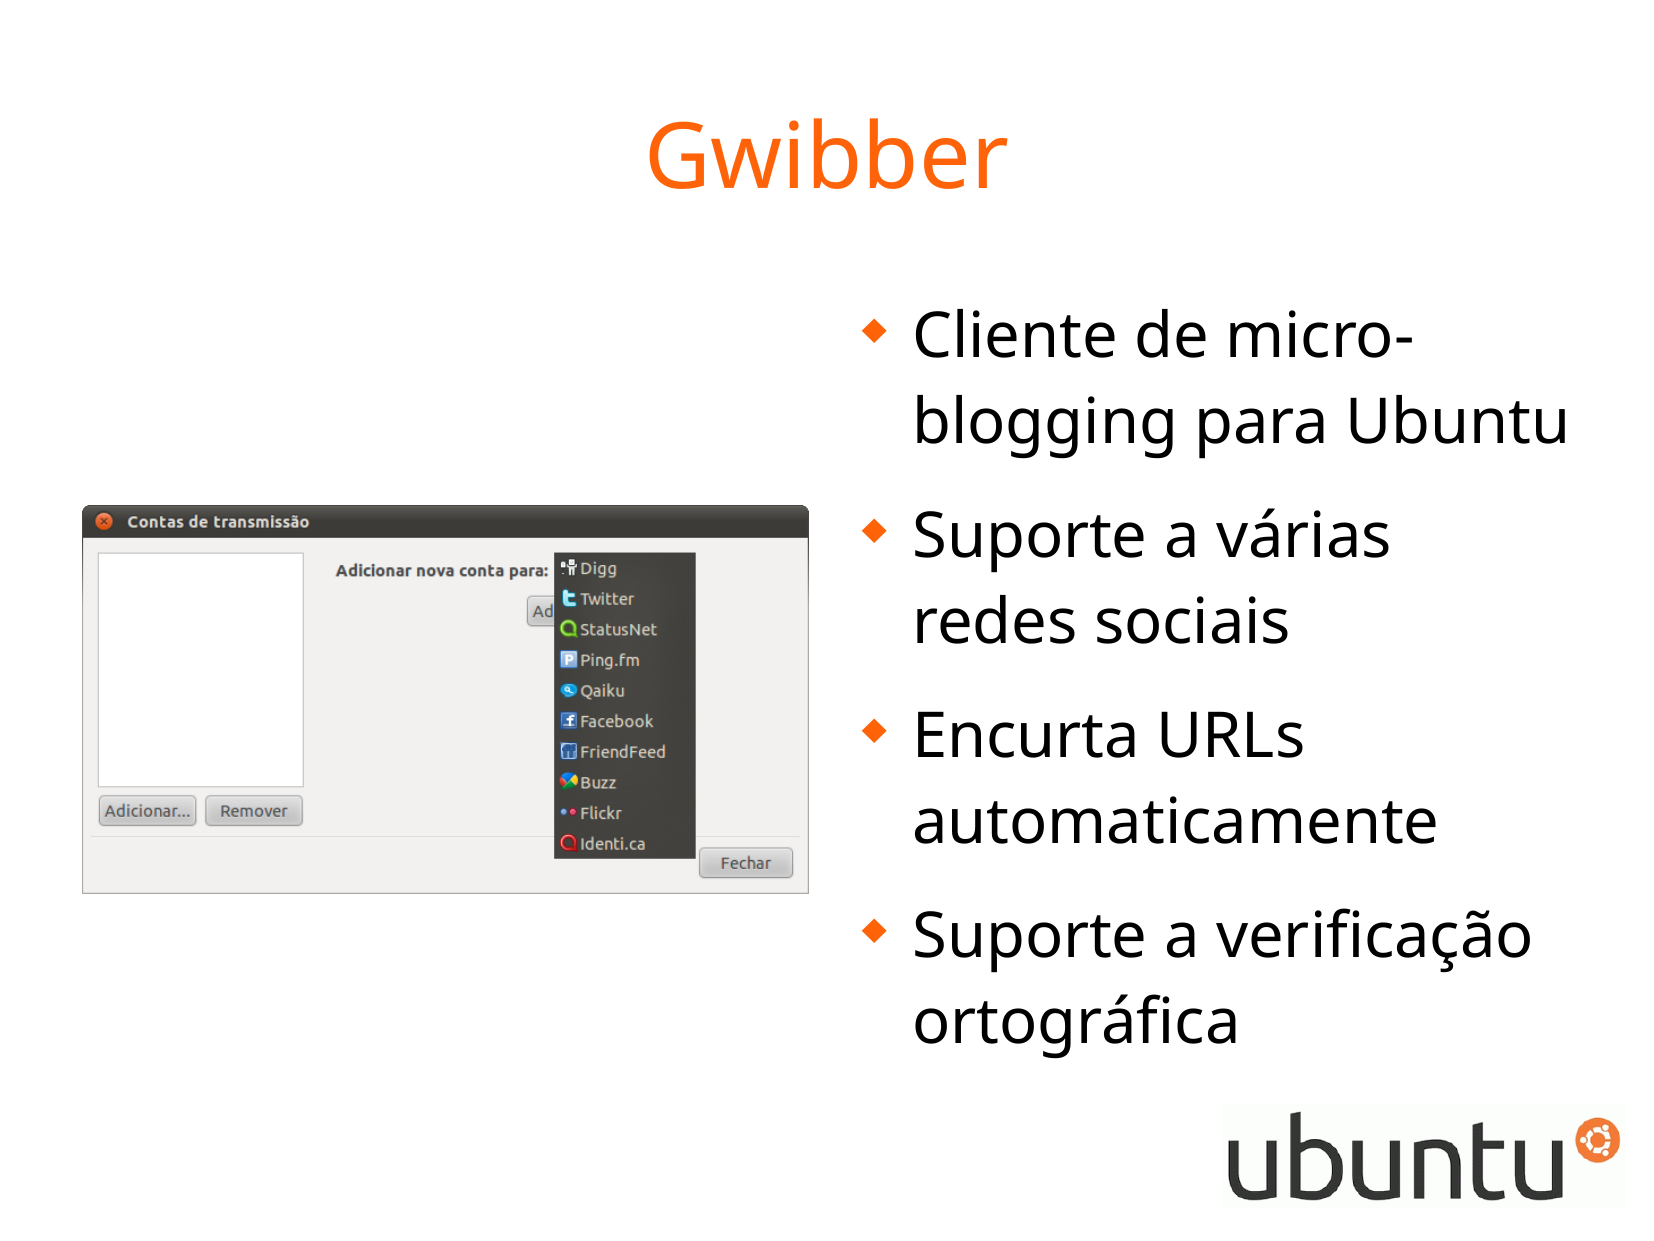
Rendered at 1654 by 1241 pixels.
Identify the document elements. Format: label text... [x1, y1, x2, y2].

list Cliente de micro-blogging para Ubuntu Suporte a várias redes sociais Encurta URLs automaticamente Suporte a verificação ortográfica [845, 290, 1572, 1109]
picture [1222, 1104, 1625, 1208]
picture [82, 505, 809, 894]
title Gwibber [82, 49, 1571, 257]
